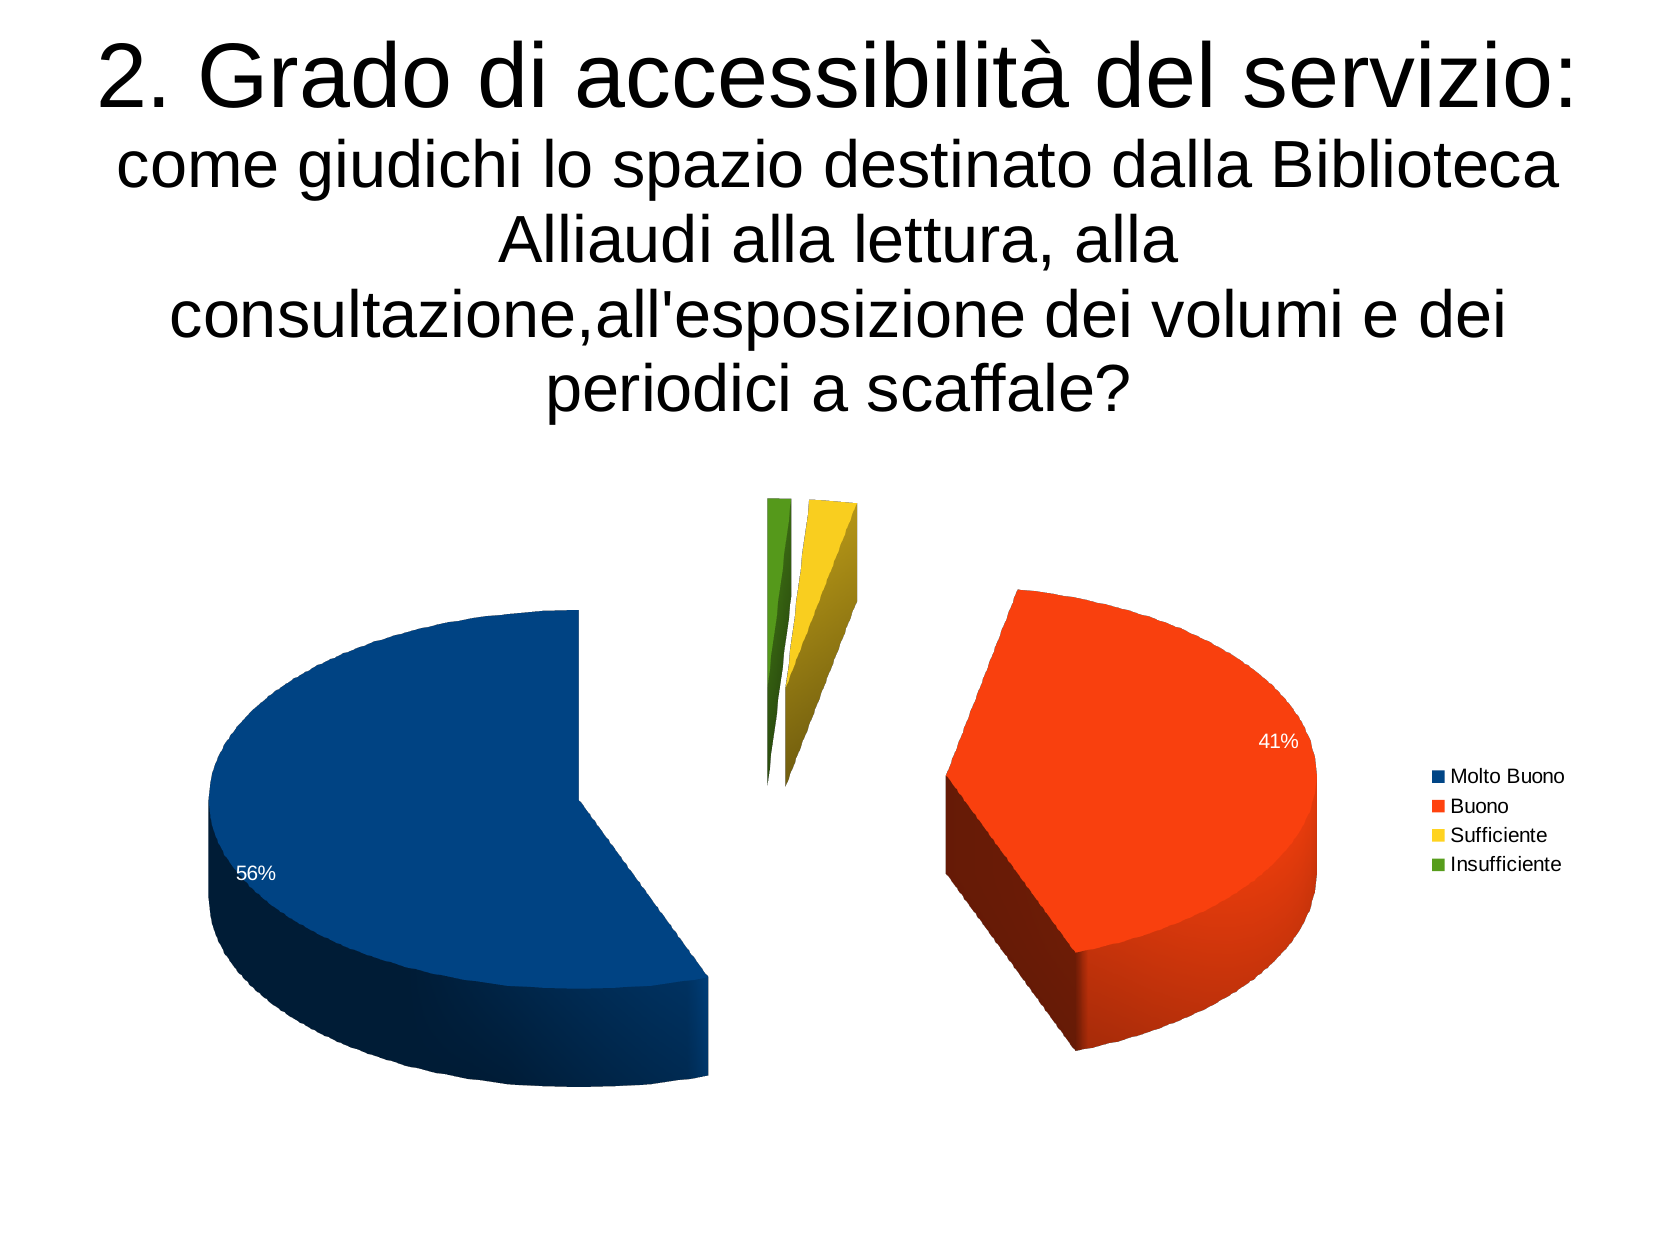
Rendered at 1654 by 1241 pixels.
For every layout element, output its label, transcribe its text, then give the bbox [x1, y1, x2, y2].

chart [97, 461, 1587, 1181]
title 2. Grado di accessibilità del servizio: come giudichi lo spazio destinato dalla Biblioteca Alliaudi alla lettura, alla consultazione,all'esposizione dei volumi e dei periodici a scaffale? [94, 24, 1583, 427]
